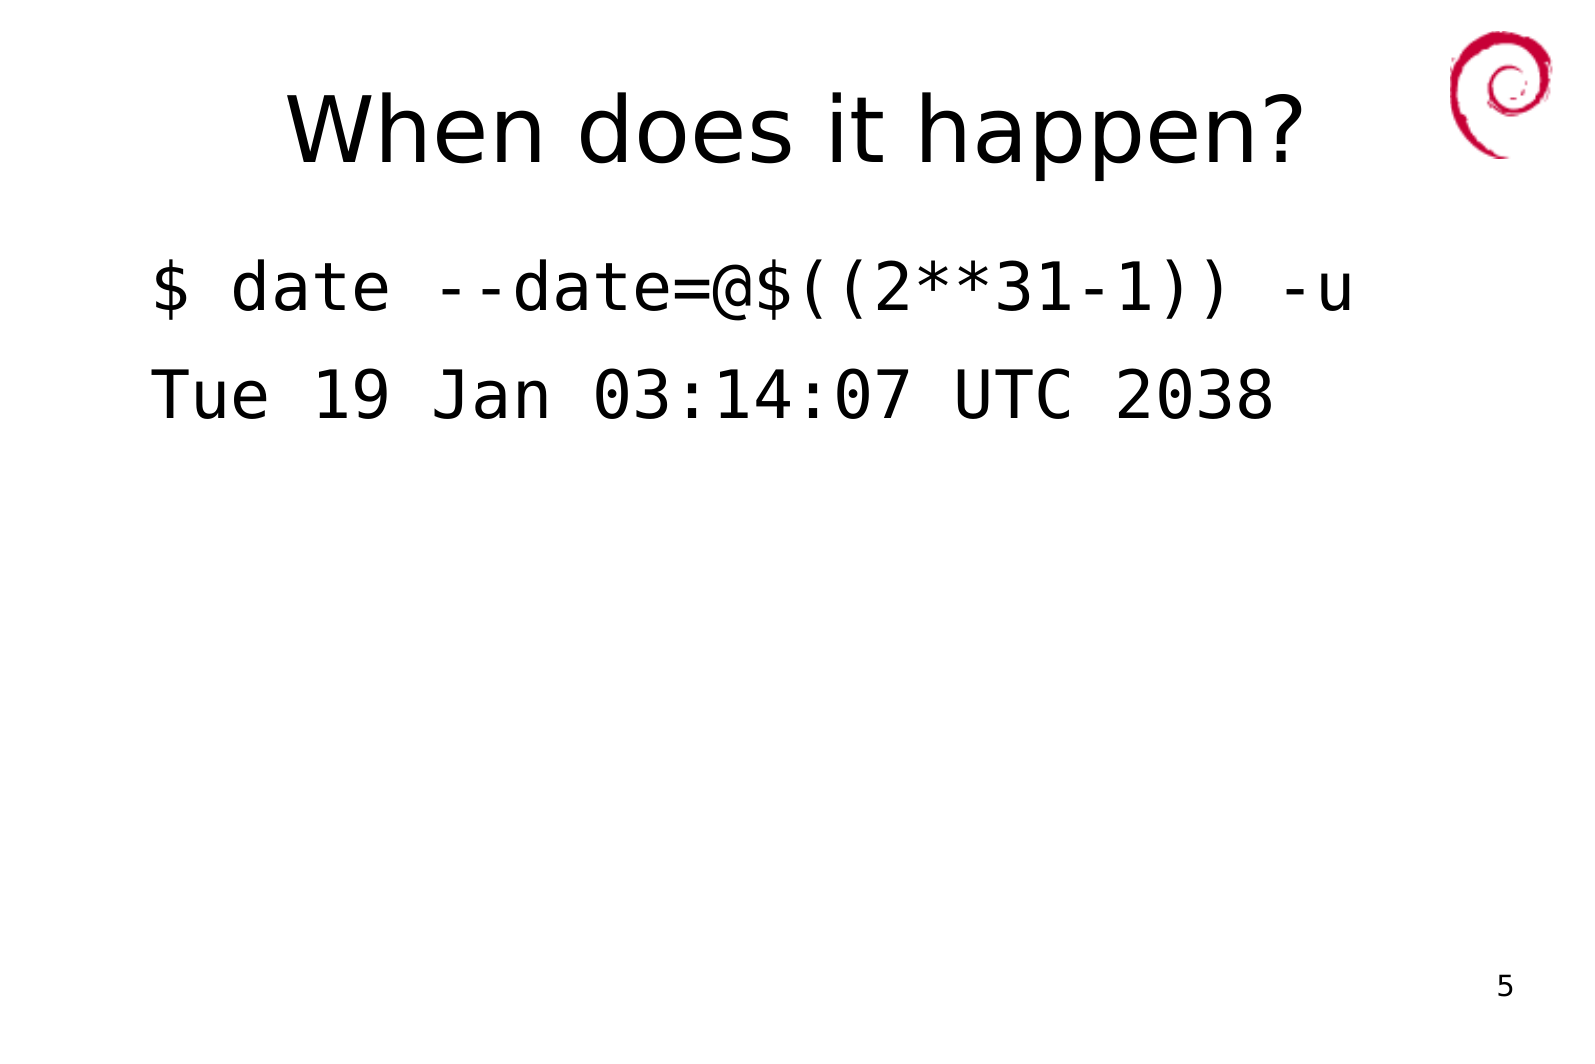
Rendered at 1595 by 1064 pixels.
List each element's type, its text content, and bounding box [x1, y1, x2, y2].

picture [1450, 31, 1555, 159]
list $ date --date=@$((2**31-1)) -u Tue 19 Jan 03:14:07 UTC 2038 [79, 248, 1515, 936]
title When does it happen? [79, 42, 1515, 220]
